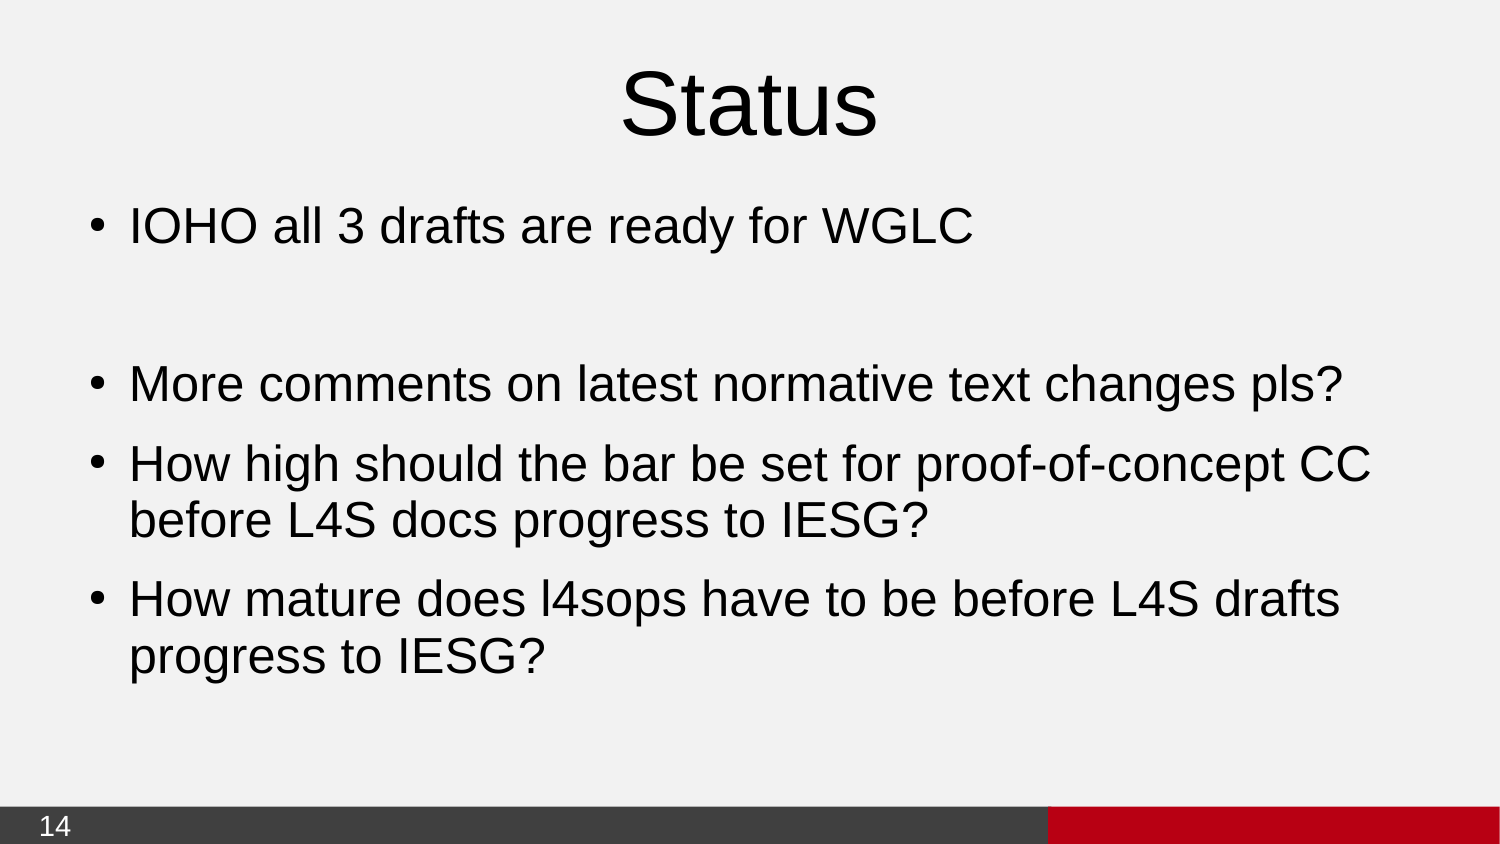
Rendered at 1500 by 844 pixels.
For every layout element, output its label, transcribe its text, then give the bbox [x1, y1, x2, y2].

title Status [75, 33, 1425, 175]
list IOHO all 3 drafts are ready for WGLC More comments on latest normative text changes pls? How high should the bar be set for proof-of-concept CC before L4S docs progress to IESG? How mature does l4sops have to be before L4S drafts progress to IESG? [75, 197, 1425, 687]
